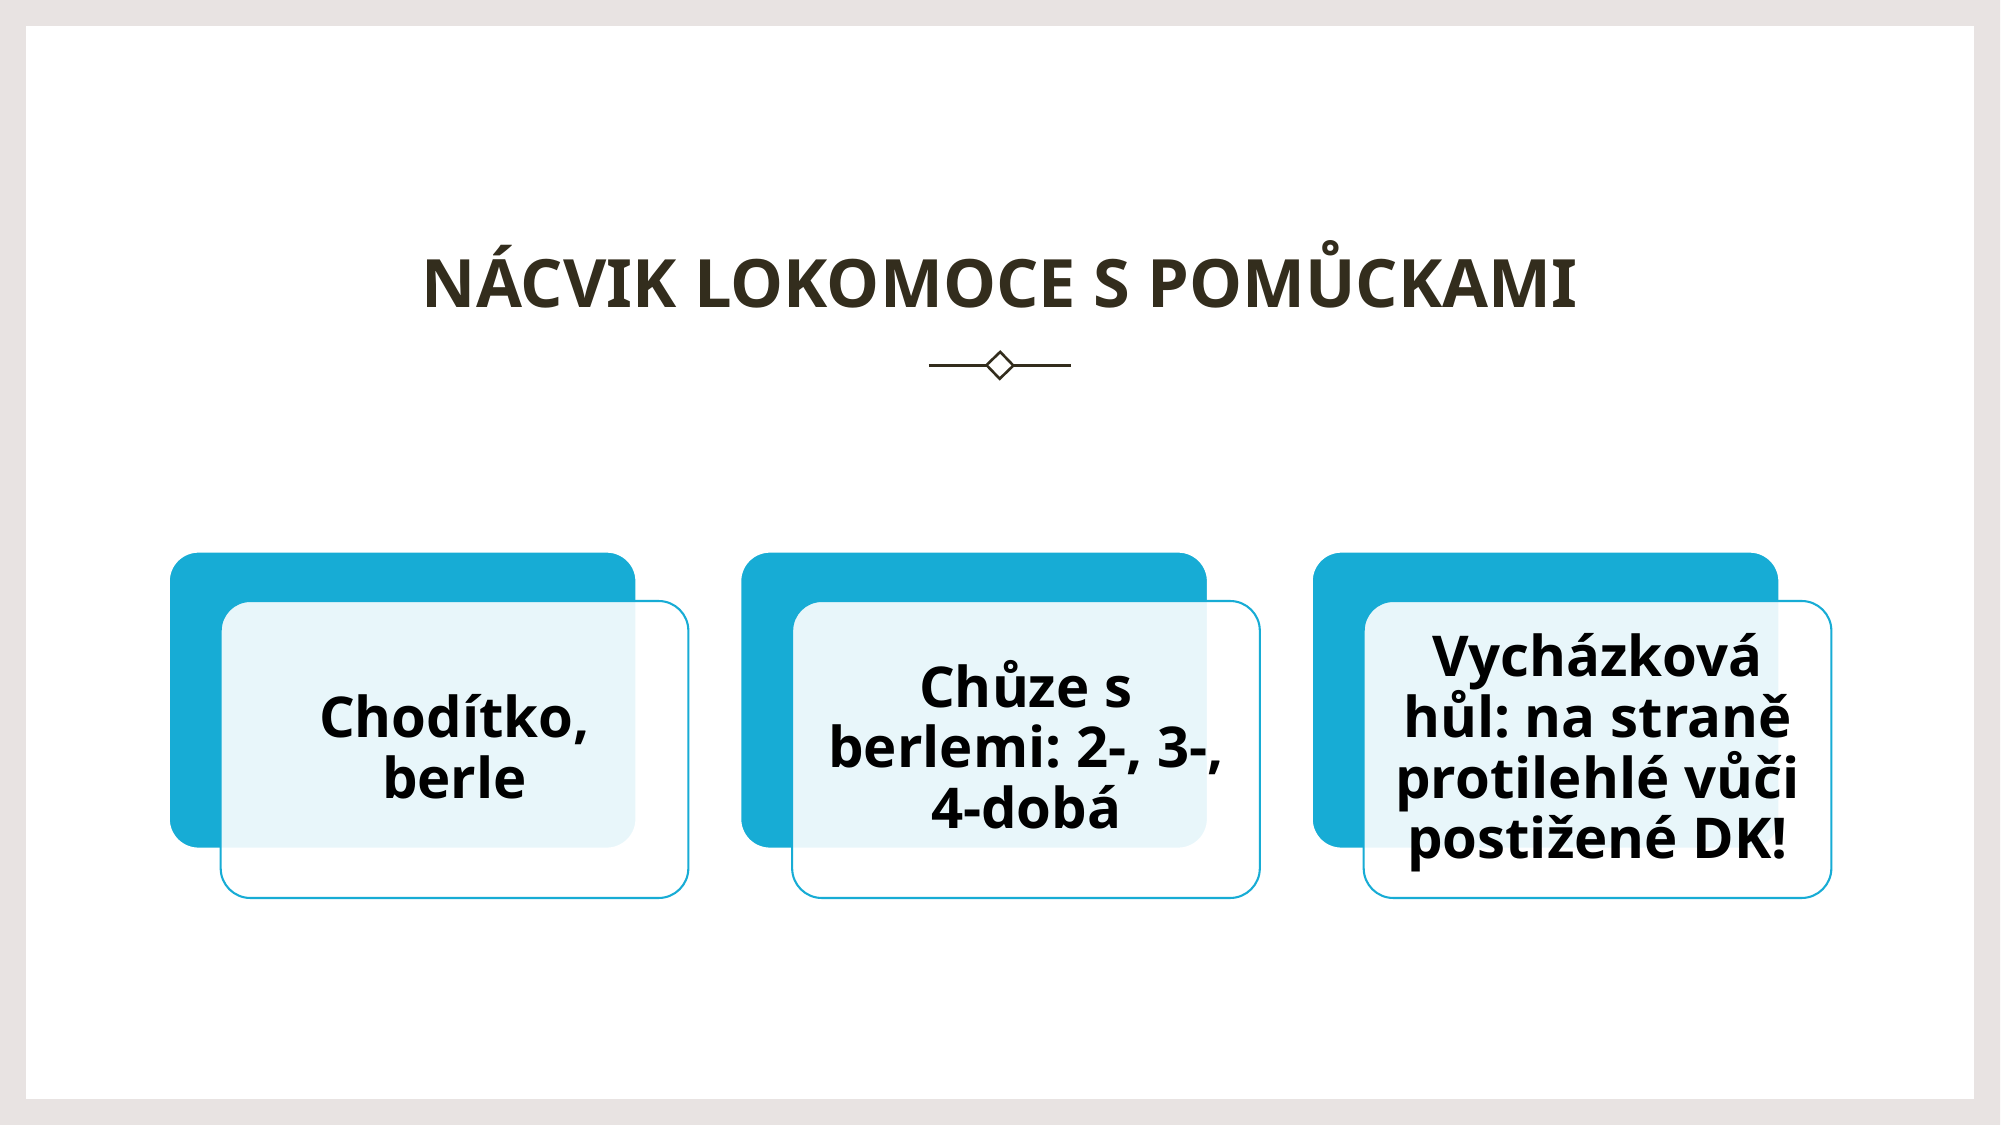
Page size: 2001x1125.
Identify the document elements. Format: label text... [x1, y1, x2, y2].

text_box Chůze s berlemi: 2-, 3-, 4-dobá [792, 601, 1260, 898]
text_box Chodítko, berle [220, 601, 689, 898]
text_box Vycházková hůl: na straně protilehlé vůči postižené DK! [1363, 601, 1832, 898]
title NÁCVIK LOKOMOCE S POMŮCKAMI [168, 158, 1832, 329]
text_box [0, 0, 2000, 1125]
